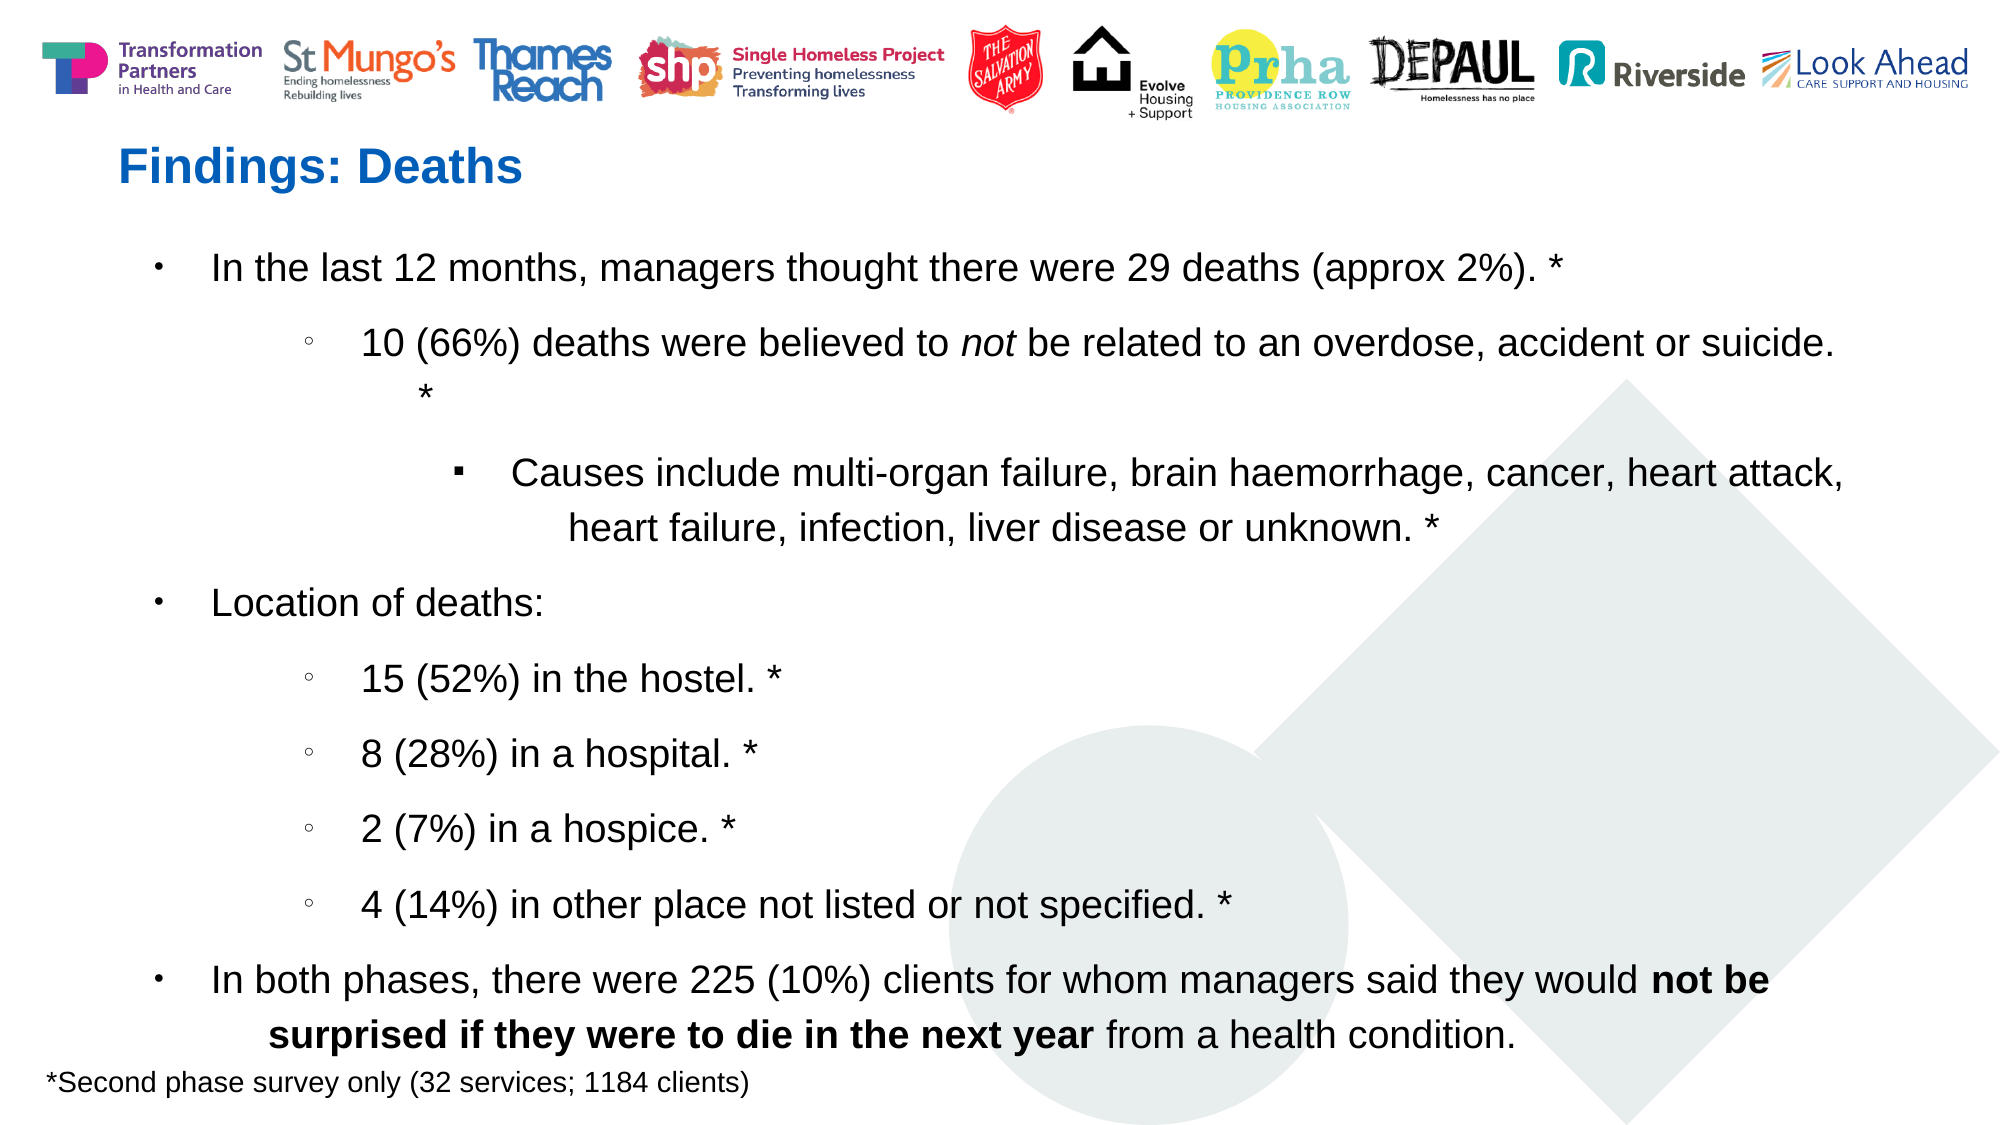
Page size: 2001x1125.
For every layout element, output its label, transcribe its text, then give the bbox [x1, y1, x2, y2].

picture [965, 21, 1046, 121]
text_box In the last 12 months, managers thought there were 29 deaths (approx 2%). * 10 (66%) deaths were believed to not be related to an overdose, accident or suicide. * Causes include multi-organ failure, brain haemorrhage, cancer, heart attack, heart failure, infection, liver disease or unknown. * Location of deaths: 15 (52%) in the hostel. * 8 (28%) in a hospital. * 2 (7%) in a hospice. * 4 (14%) in other place not listed or not specified. * In both phases, there were 225 (10%) clients for whom managers said they would not be surprised if they were to die in the next year from a health condition. [103, 219, 1863, 1068]
picture [275, 32, 461, 110]
picture [467, 32, 624, 110]
text_box *Second phase survey only (32 services; 1184 clients) [31, 1048, 793, 1115]
title Findings: Deaths [103, 126, 891, 212]
picture [1550, 36, 1976, 104]
picture [1363, 32, 1543, 110]
picture [1065, 21, 1195, 121]
picture [630, 31, 953, 112]
picture [1202, 25, 1356, 117]
